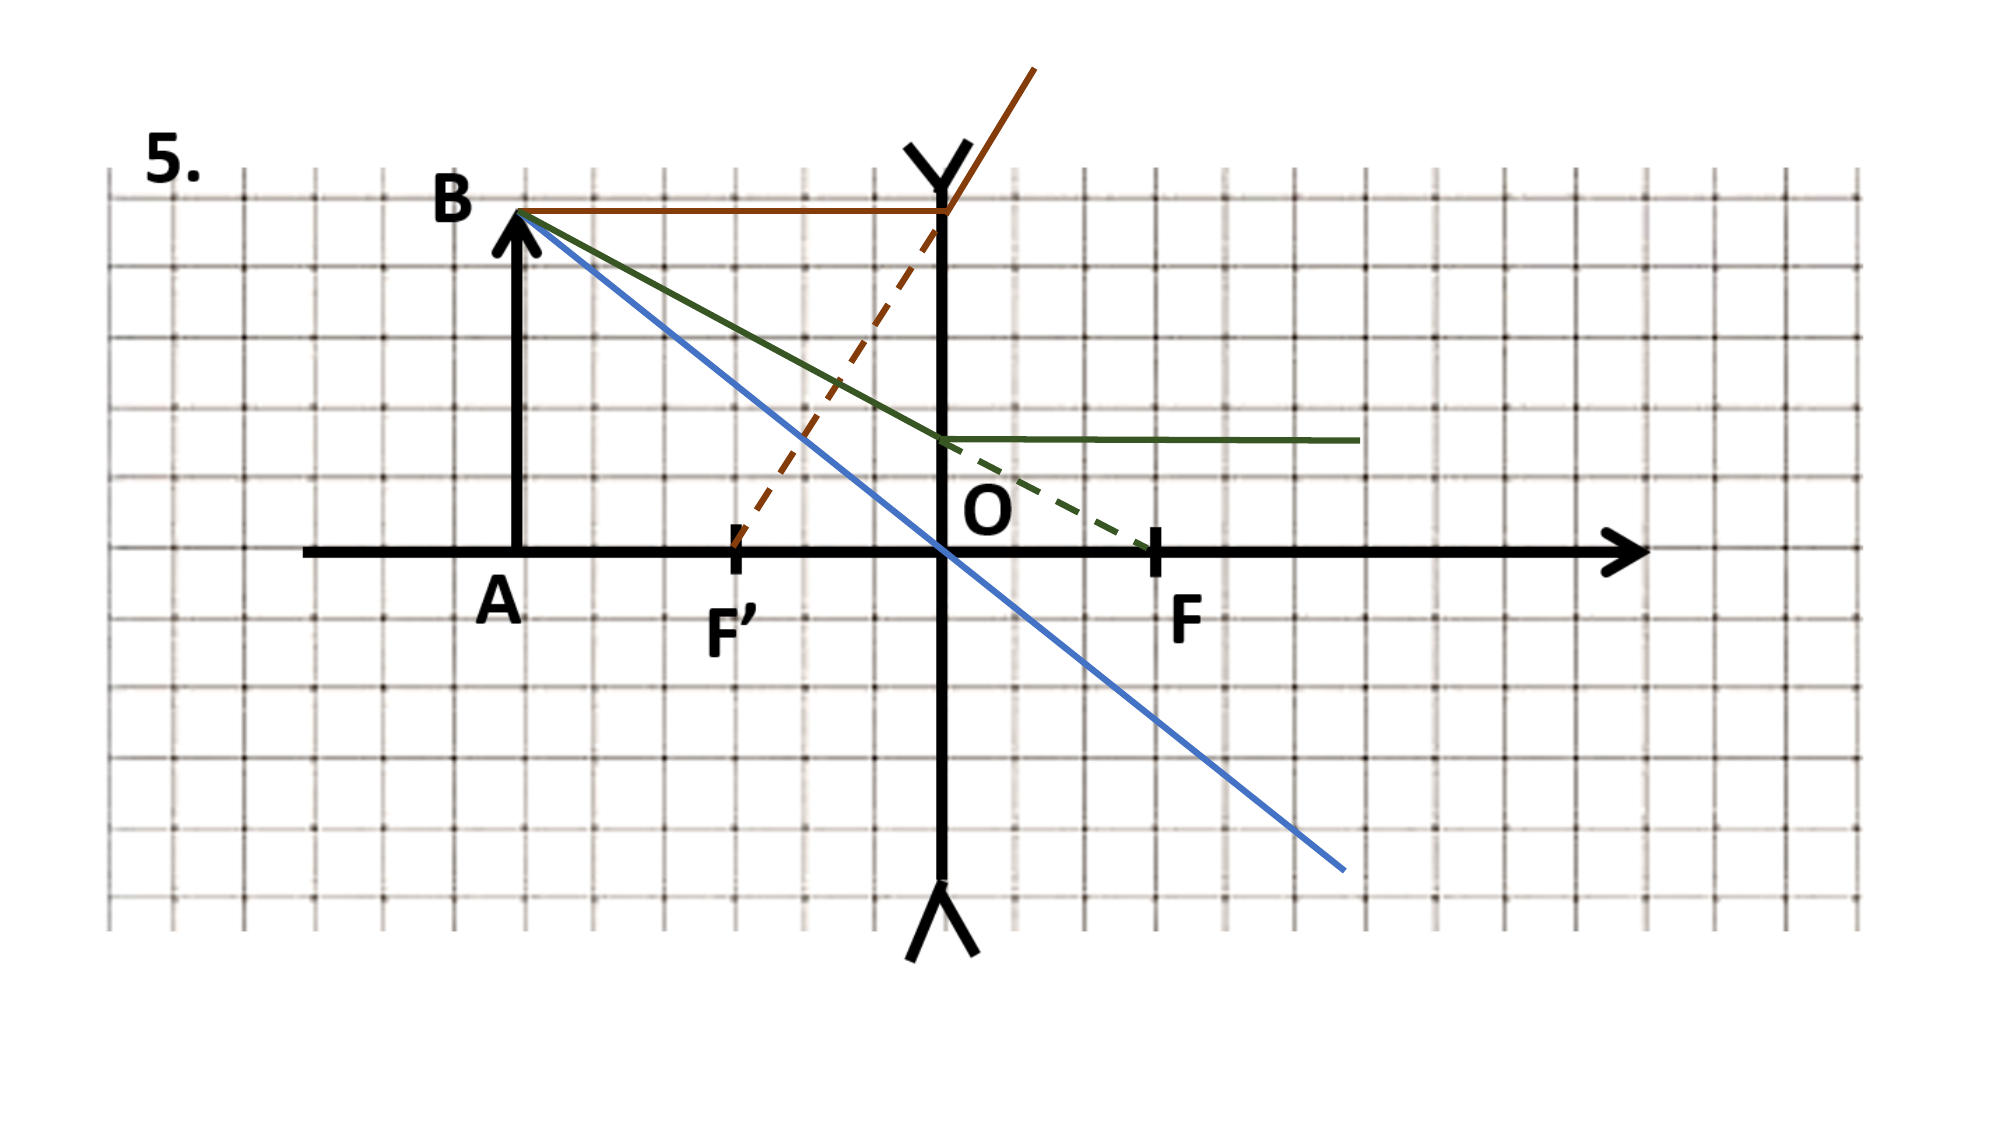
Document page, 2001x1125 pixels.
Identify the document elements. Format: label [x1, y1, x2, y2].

picture [101, 125, 1881, 969]
